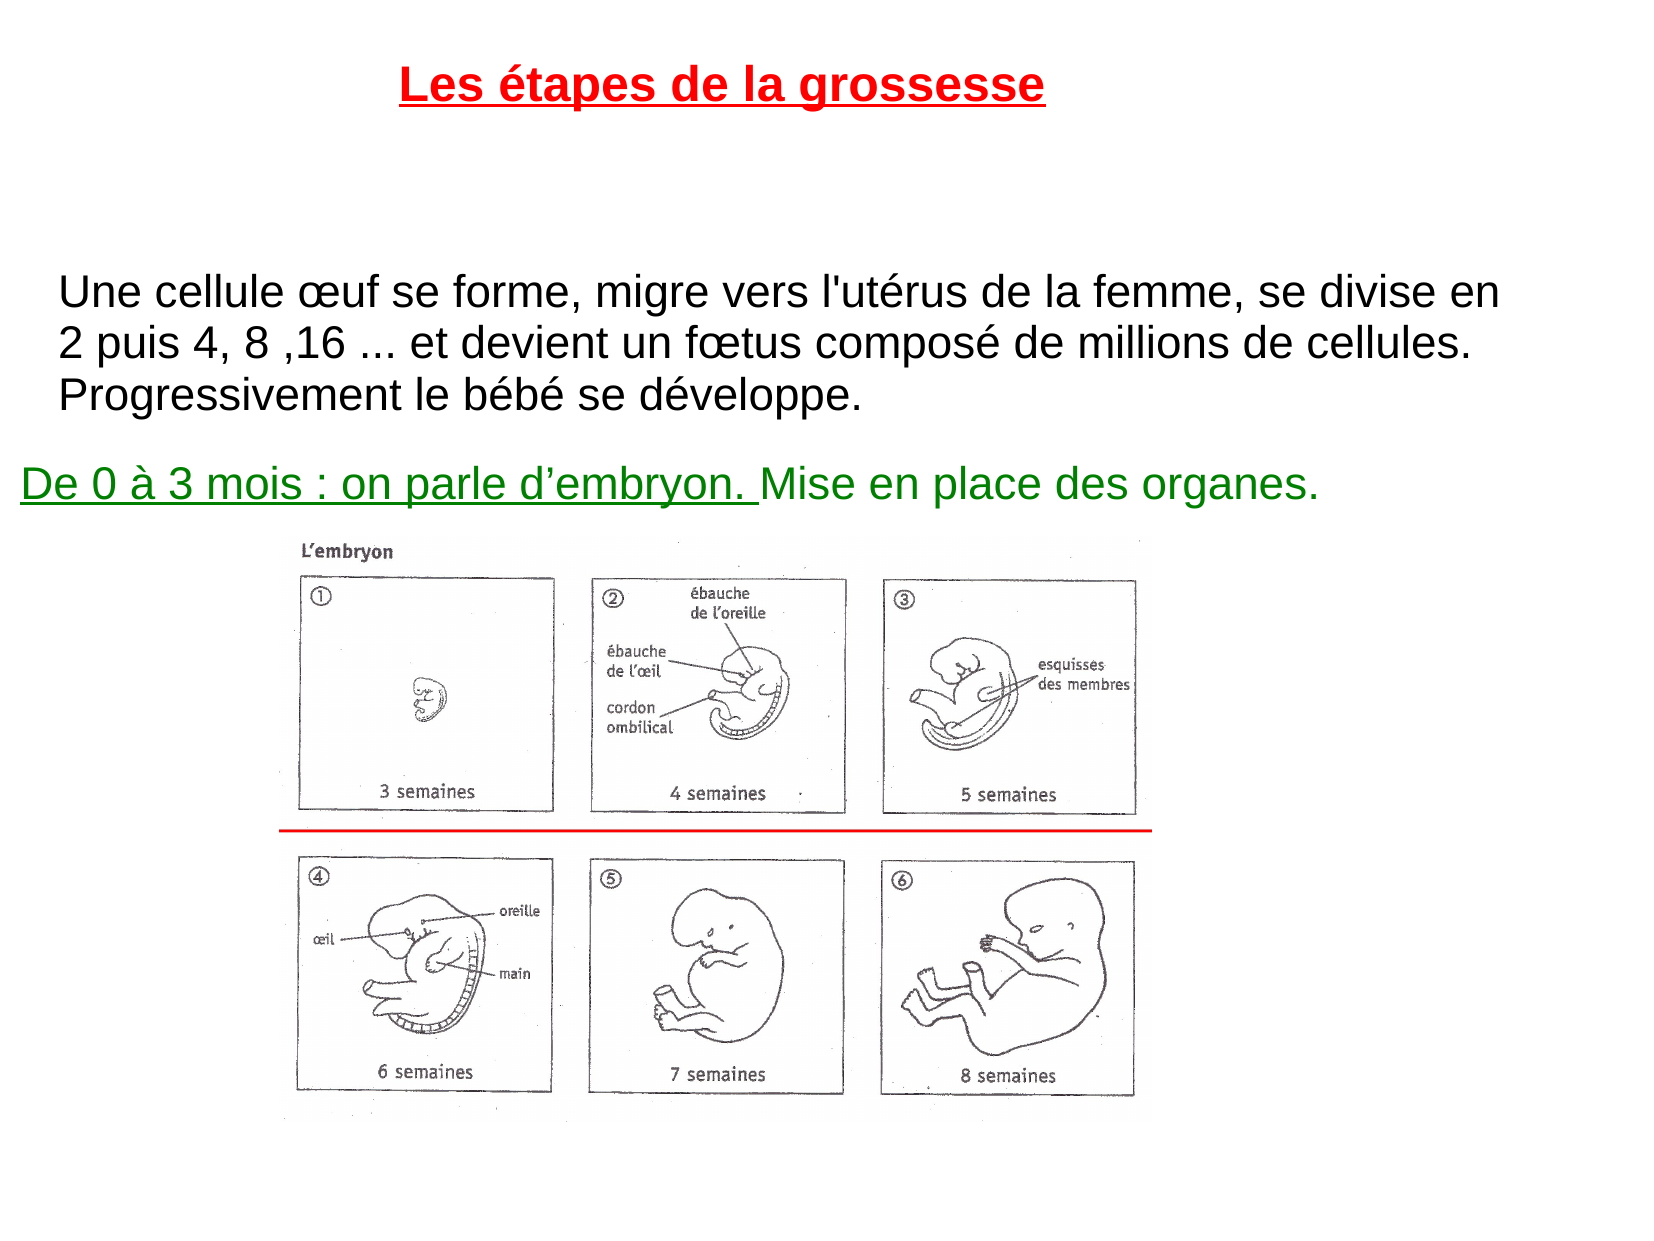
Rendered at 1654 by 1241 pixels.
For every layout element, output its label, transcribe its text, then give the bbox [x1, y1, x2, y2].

text_box Une cellule œuf se forme, migre vers l'utérus de la femme, se divise en 2 puis 4, 8 ,16 ... et devient un fœtus composé de millions de cellules. Progressivement le bébé se développe. [43, 156, 1536, 428]
text_box Les étapes de la grossesse [383, 48, 1359, 121]
text_box De 0 à 3 mois : on parle d’embryon. Mise en place des organes. [5, 408, 1654, 847]
picture [279, 536, 1152, 1123]
